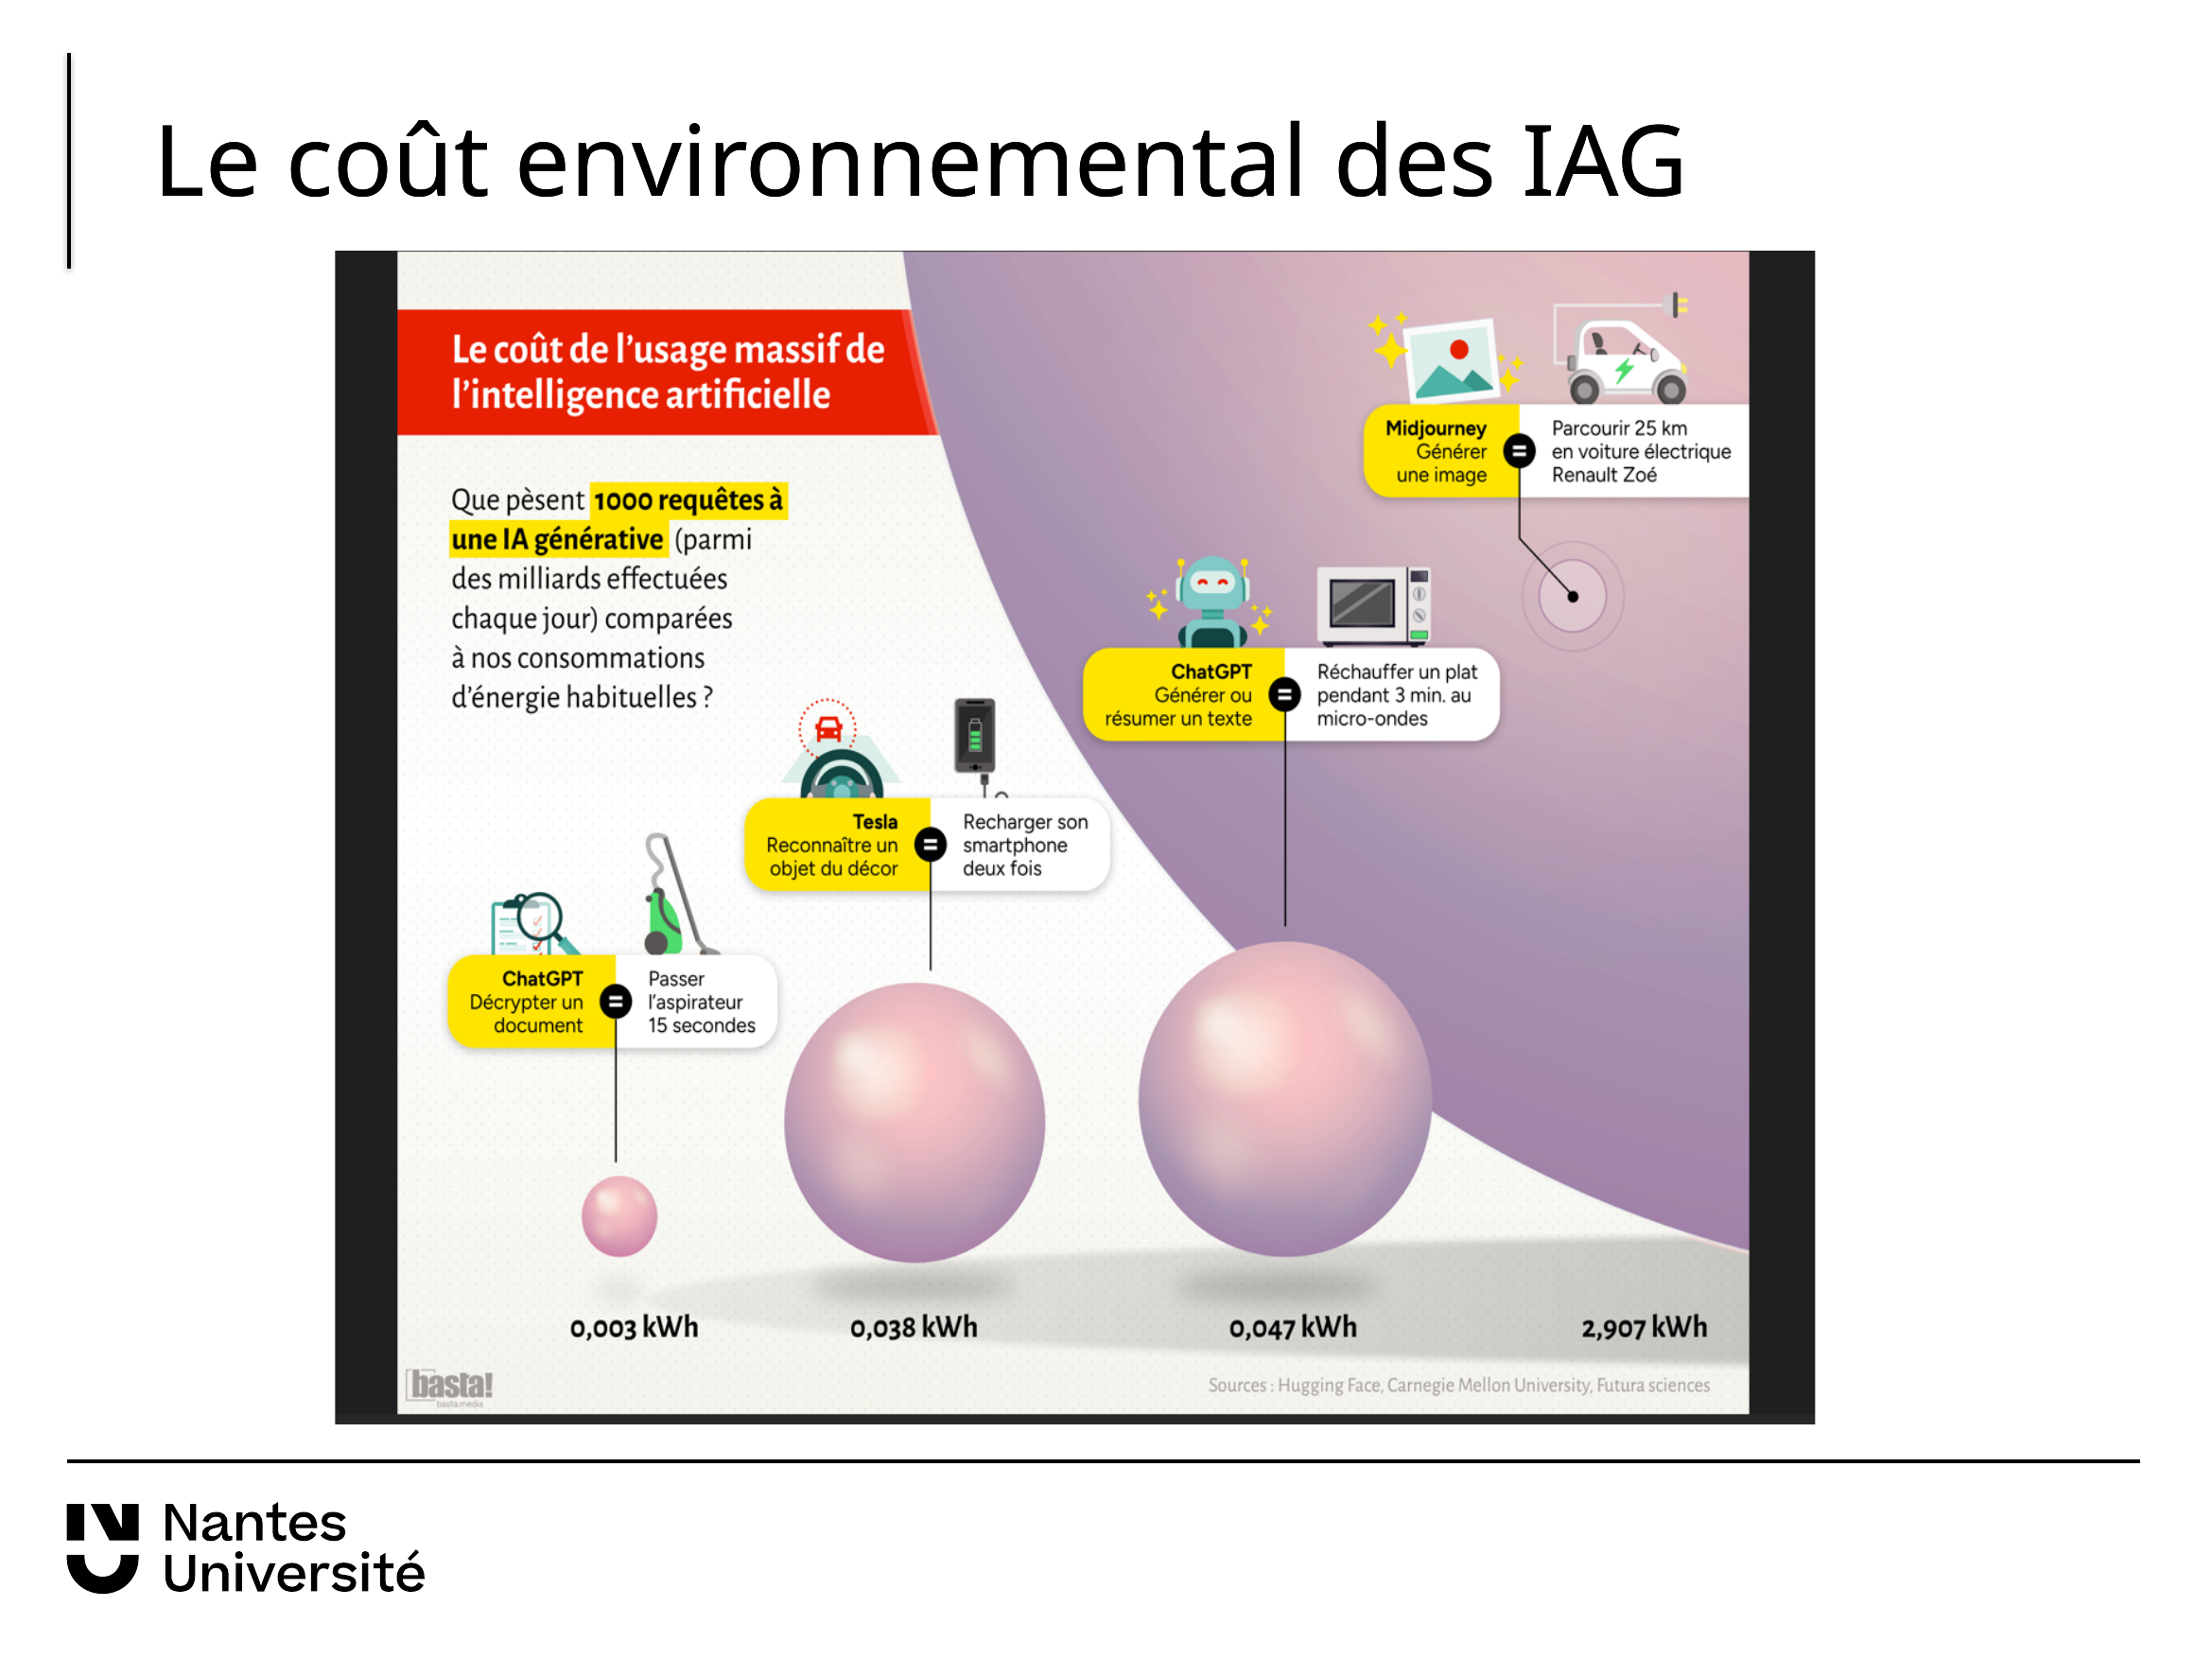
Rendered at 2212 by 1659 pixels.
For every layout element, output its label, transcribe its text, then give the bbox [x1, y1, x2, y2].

picture [335, 251, 1816, 1424]
text_box Le coût environnemental des IAG [139, 83, 1843, 252]
